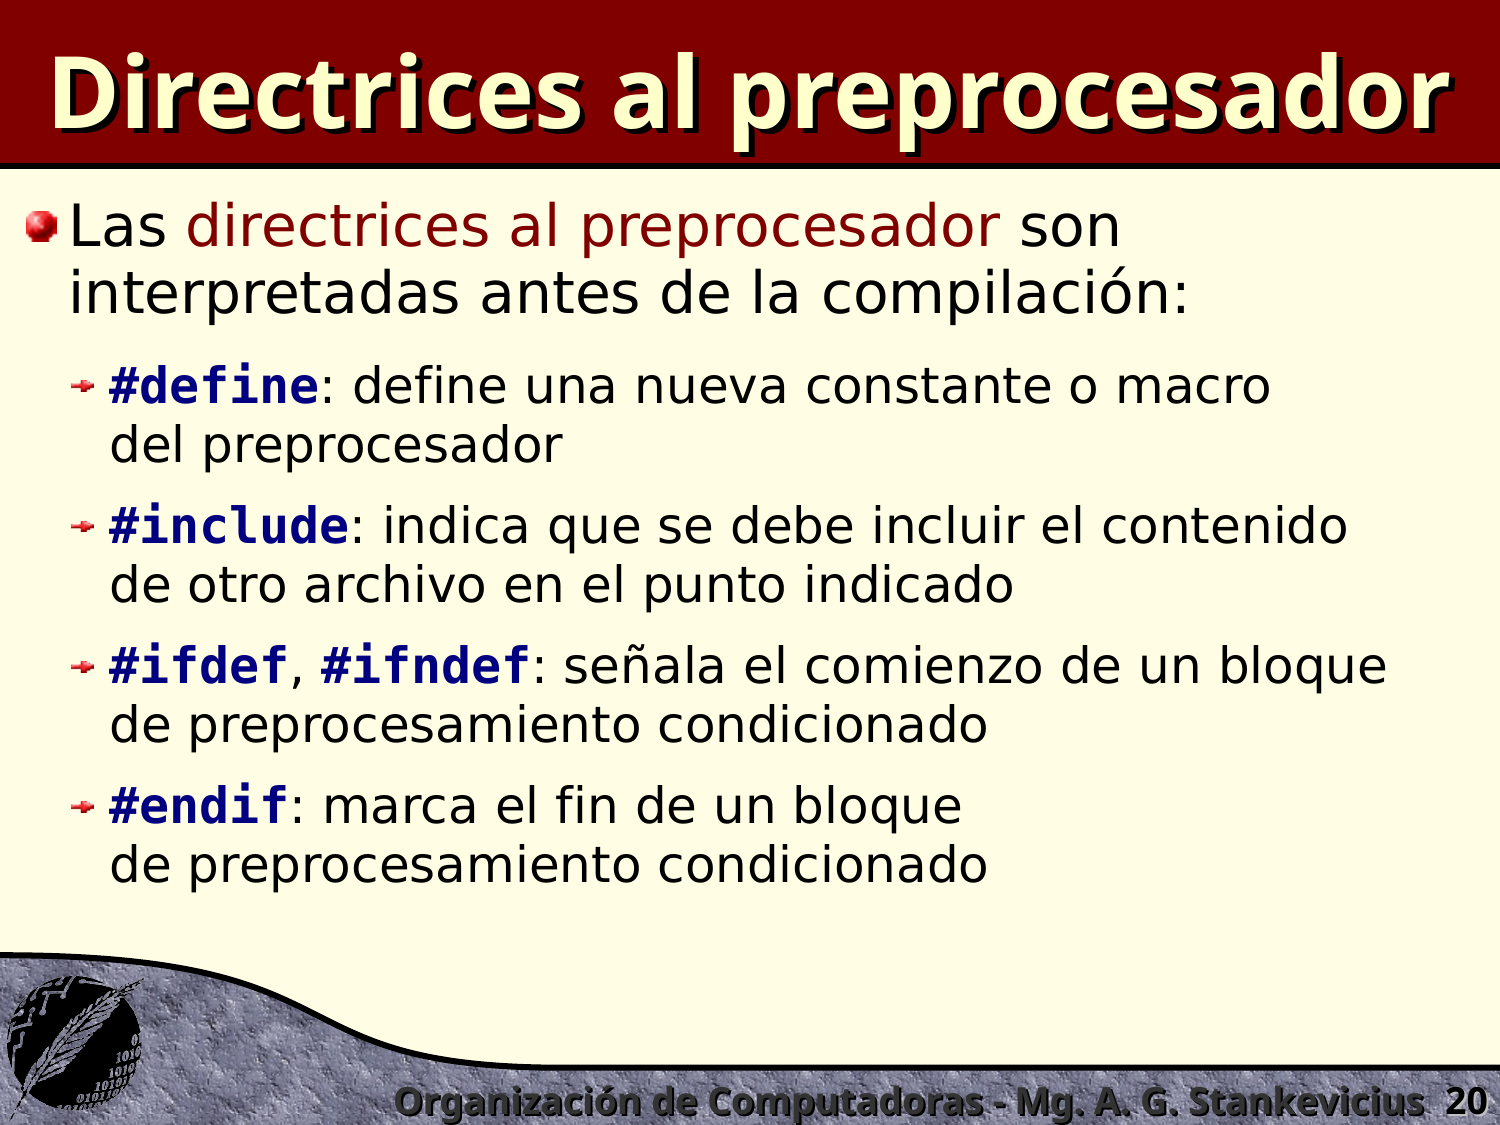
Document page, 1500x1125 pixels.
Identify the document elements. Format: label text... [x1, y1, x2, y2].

picture [0, 959, 1500, 1125]
picture [448, 1100, 455, 1110]
title Directrices al preprocesador [15, 5, 1485, 160]
picture [1058, 1100, 1065, 1110]
list Las directrices al preprocesador son interpretadas antes de la compilación: #define: define una nueva constante o macro del preprocesador #include: indica que se debe incluir el contenido de otro archivo en el punto indicado #ifdef, #ifndef: señala el comienzo de un bloque de preprocesamiento condicionado #endif: marca el fin de un bloque de preprocesamiento condicionado [11, 192, 1486, 935]
picture [802, 1100, 806, 1110]
